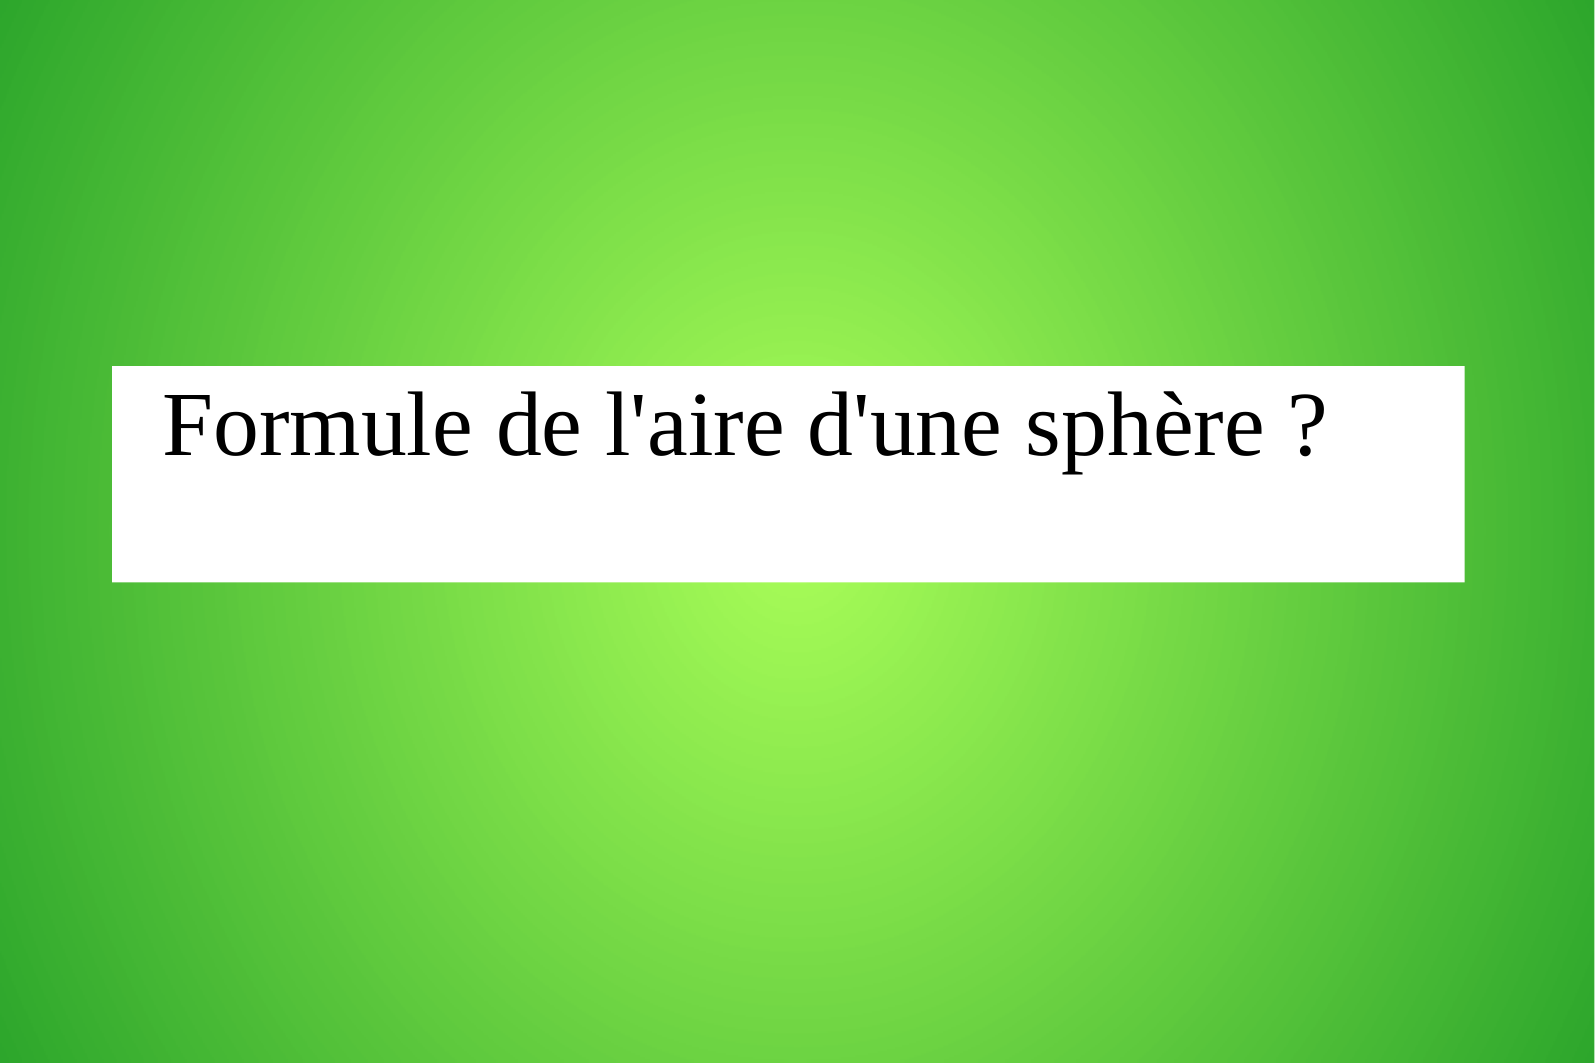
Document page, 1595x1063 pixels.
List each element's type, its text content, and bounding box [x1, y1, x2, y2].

picture [0, 0, 1595, 1063]
text_box Formule de l'aire d'une sphère ? [112, 366, 1465, 583]
